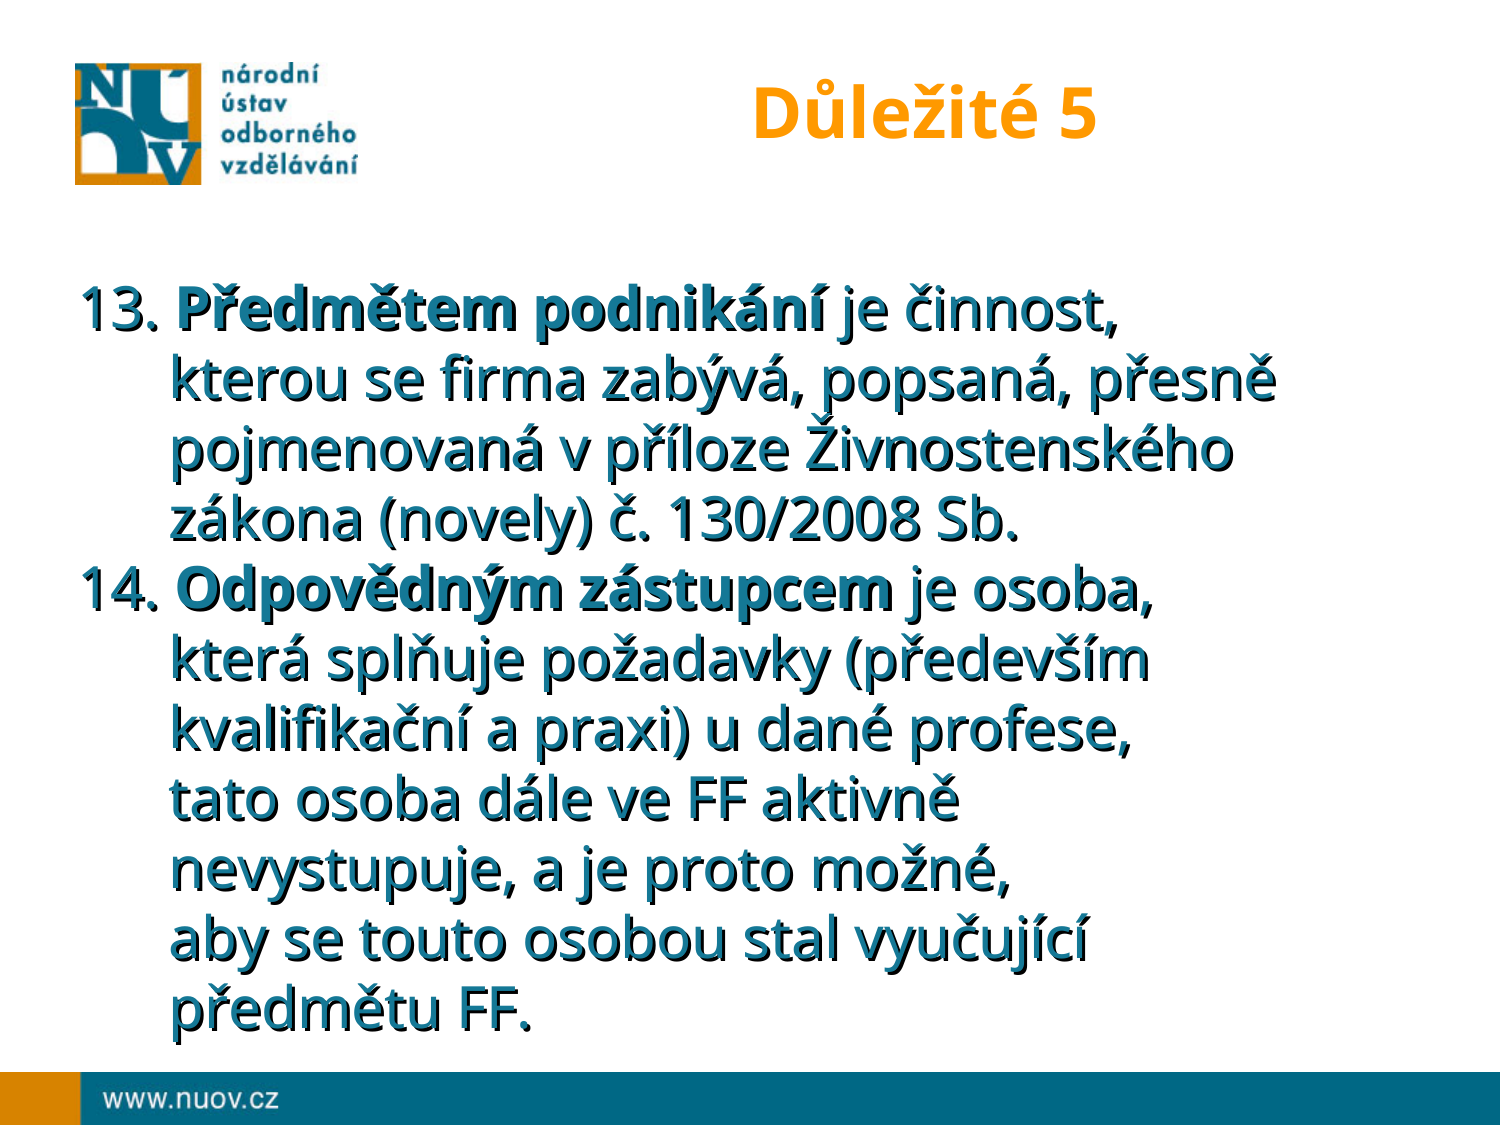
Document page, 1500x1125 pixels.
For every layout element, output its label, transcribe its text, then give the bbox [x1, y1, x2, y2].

text_box [75, 62, 358, 185]
text_box [0, 1072, 1500, 1125]
title Důležité 5 [424, 45, 1425, 176]
text_box 13. Předmětem podnikání je činnost, kterou se firma zabývá, popsaná, přesně pojmenovaná v příloze Živnostenského zákona (novely) č. 130/2008 Sb. 14. Odpovědným zástupcem je osoba, která splňuje požadavky (především kvalifikační a praxi) u dané profese, tato osoba dále ve FF aktivně nevystupuje, a je proto možné, aby se touto osobou stal vyučující předmětu FF. [62, 262, 1450, 1048]
